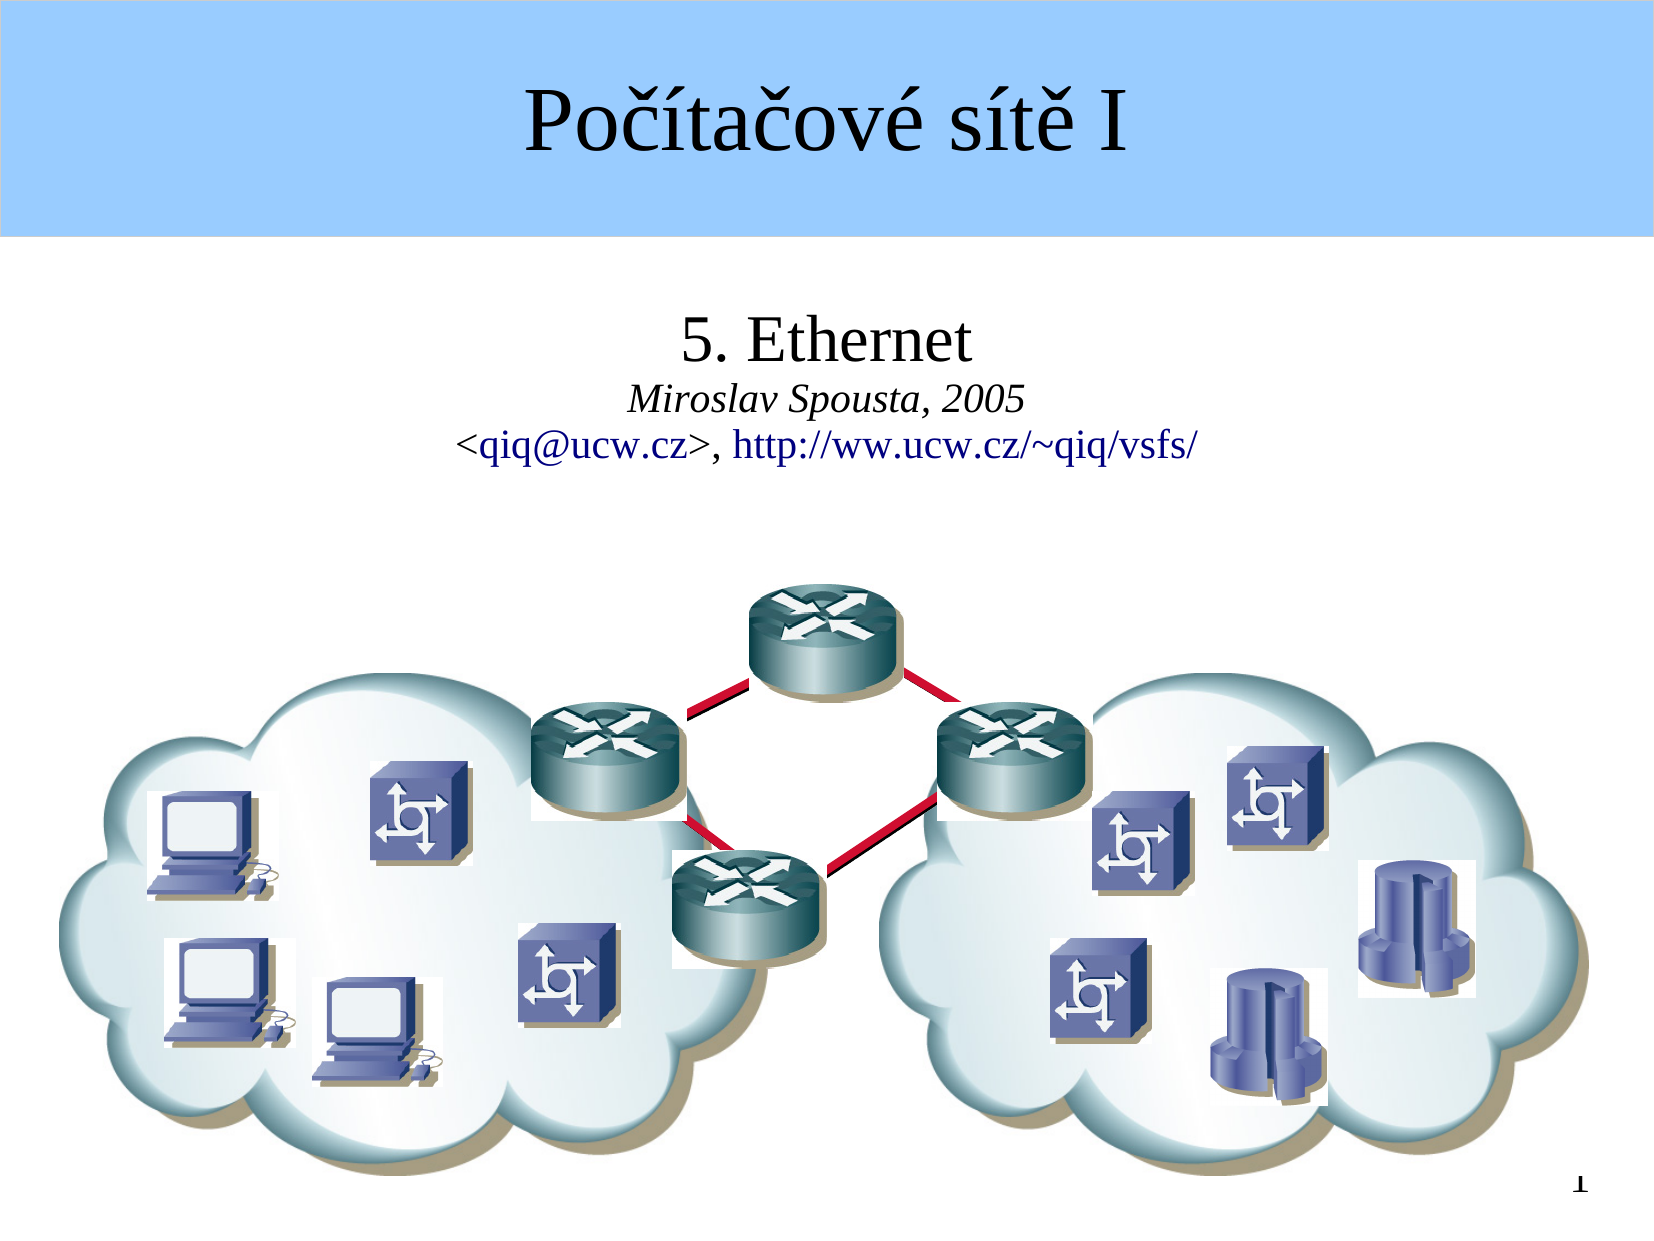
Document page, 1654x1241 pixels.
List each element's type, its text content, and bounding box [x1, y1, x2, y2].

picture [59, 584, 1589, 1176]
text_box 5. Ethernet Miroslav Spousta, 2005 <qiq@ucw.cz>, http://ww.ucw.cz/~qiq/vsfs/ [0, 237, 1654, 532]
title Počítačové sítě I [0, 2, 1654, 237]
